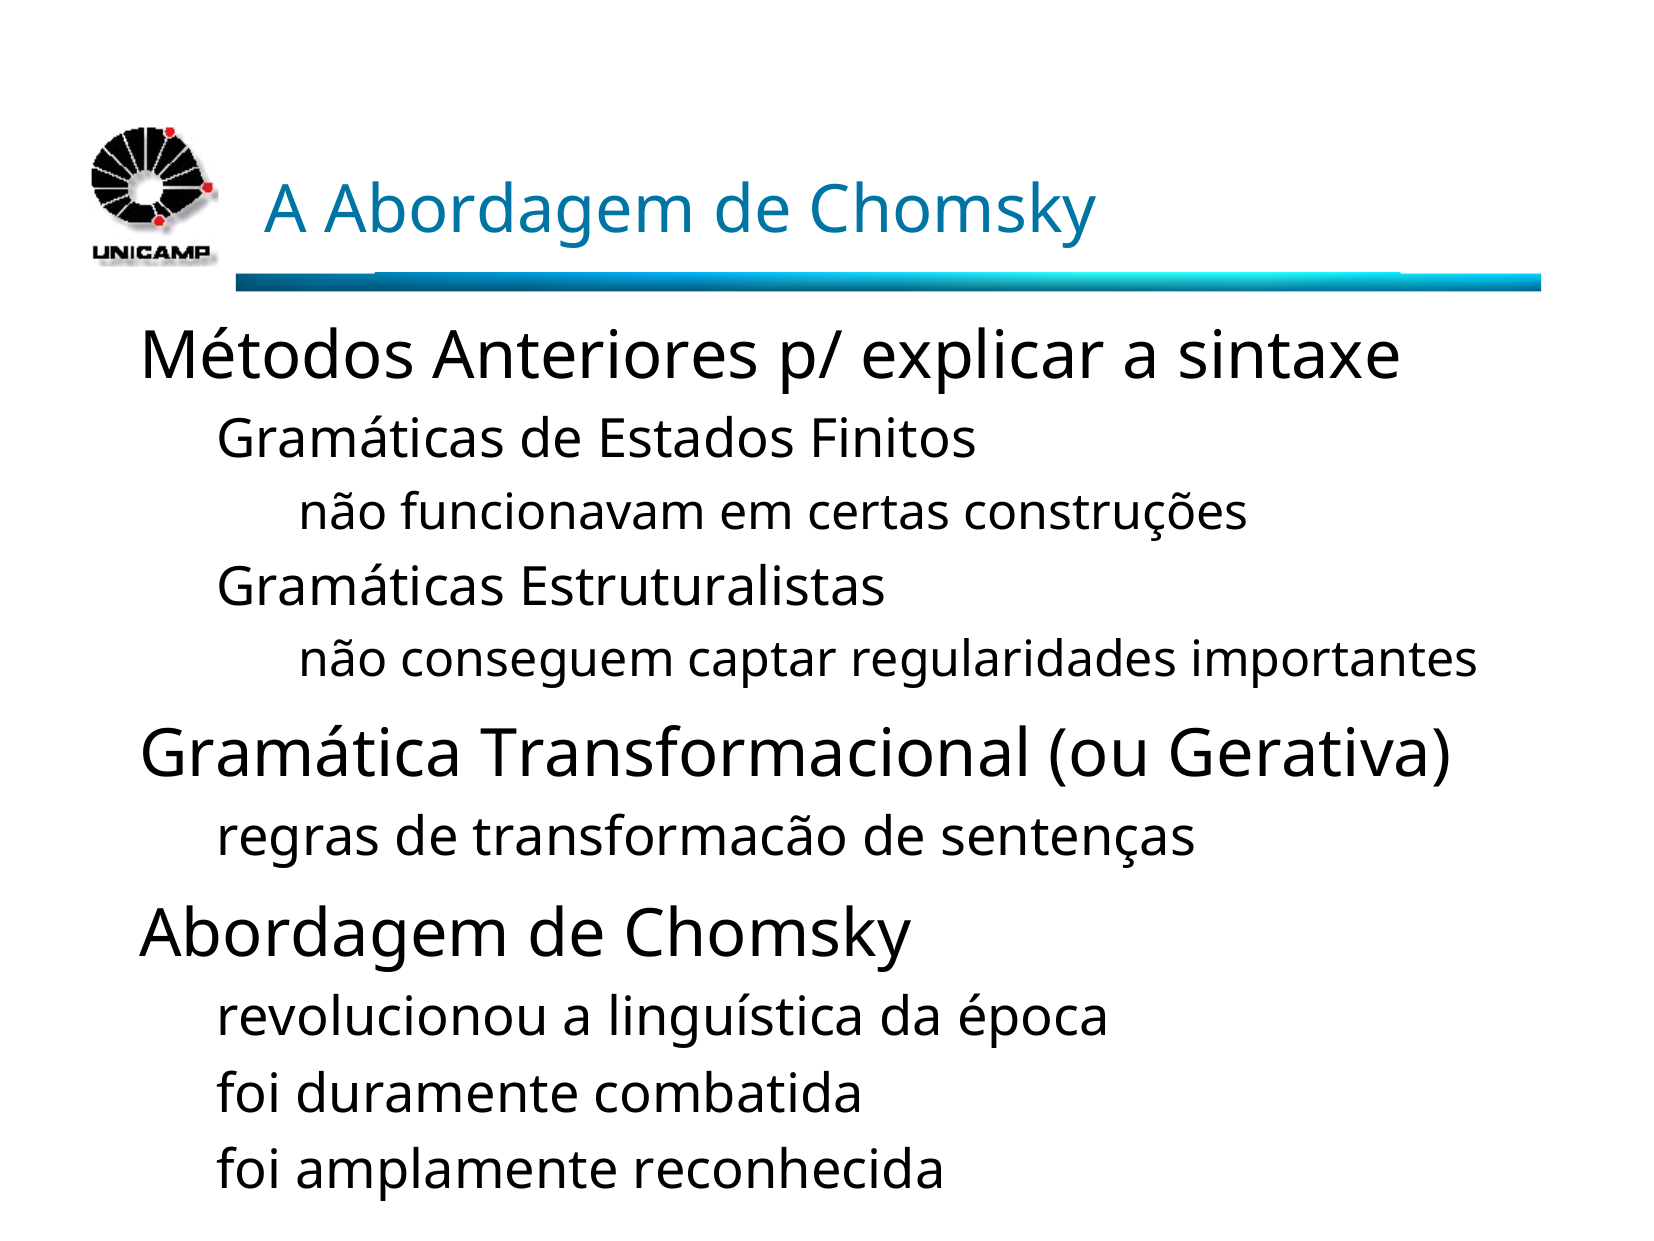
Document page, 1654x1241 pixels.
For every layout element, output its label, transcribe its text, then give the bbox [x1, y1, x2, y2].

list Métodos Anteriores p/ explicar a sintaxe Gramáticas de Estados Finitos não funcionavam em certas construções Gramáticas Estruturalistas não conseguem captar regularidades importantes Gramática Transformacional (ou Gerativa) regras de transformacão de sentenças Abordagem de Chomsky revolucionou a linguística da época foi duramente combatida foi amplamente reconhecida [121, 309, 1534, 1182]
picture [125, 272, 1654, 295]
title A Abordagem de Chomsky [264, 42, 1534, 250]
